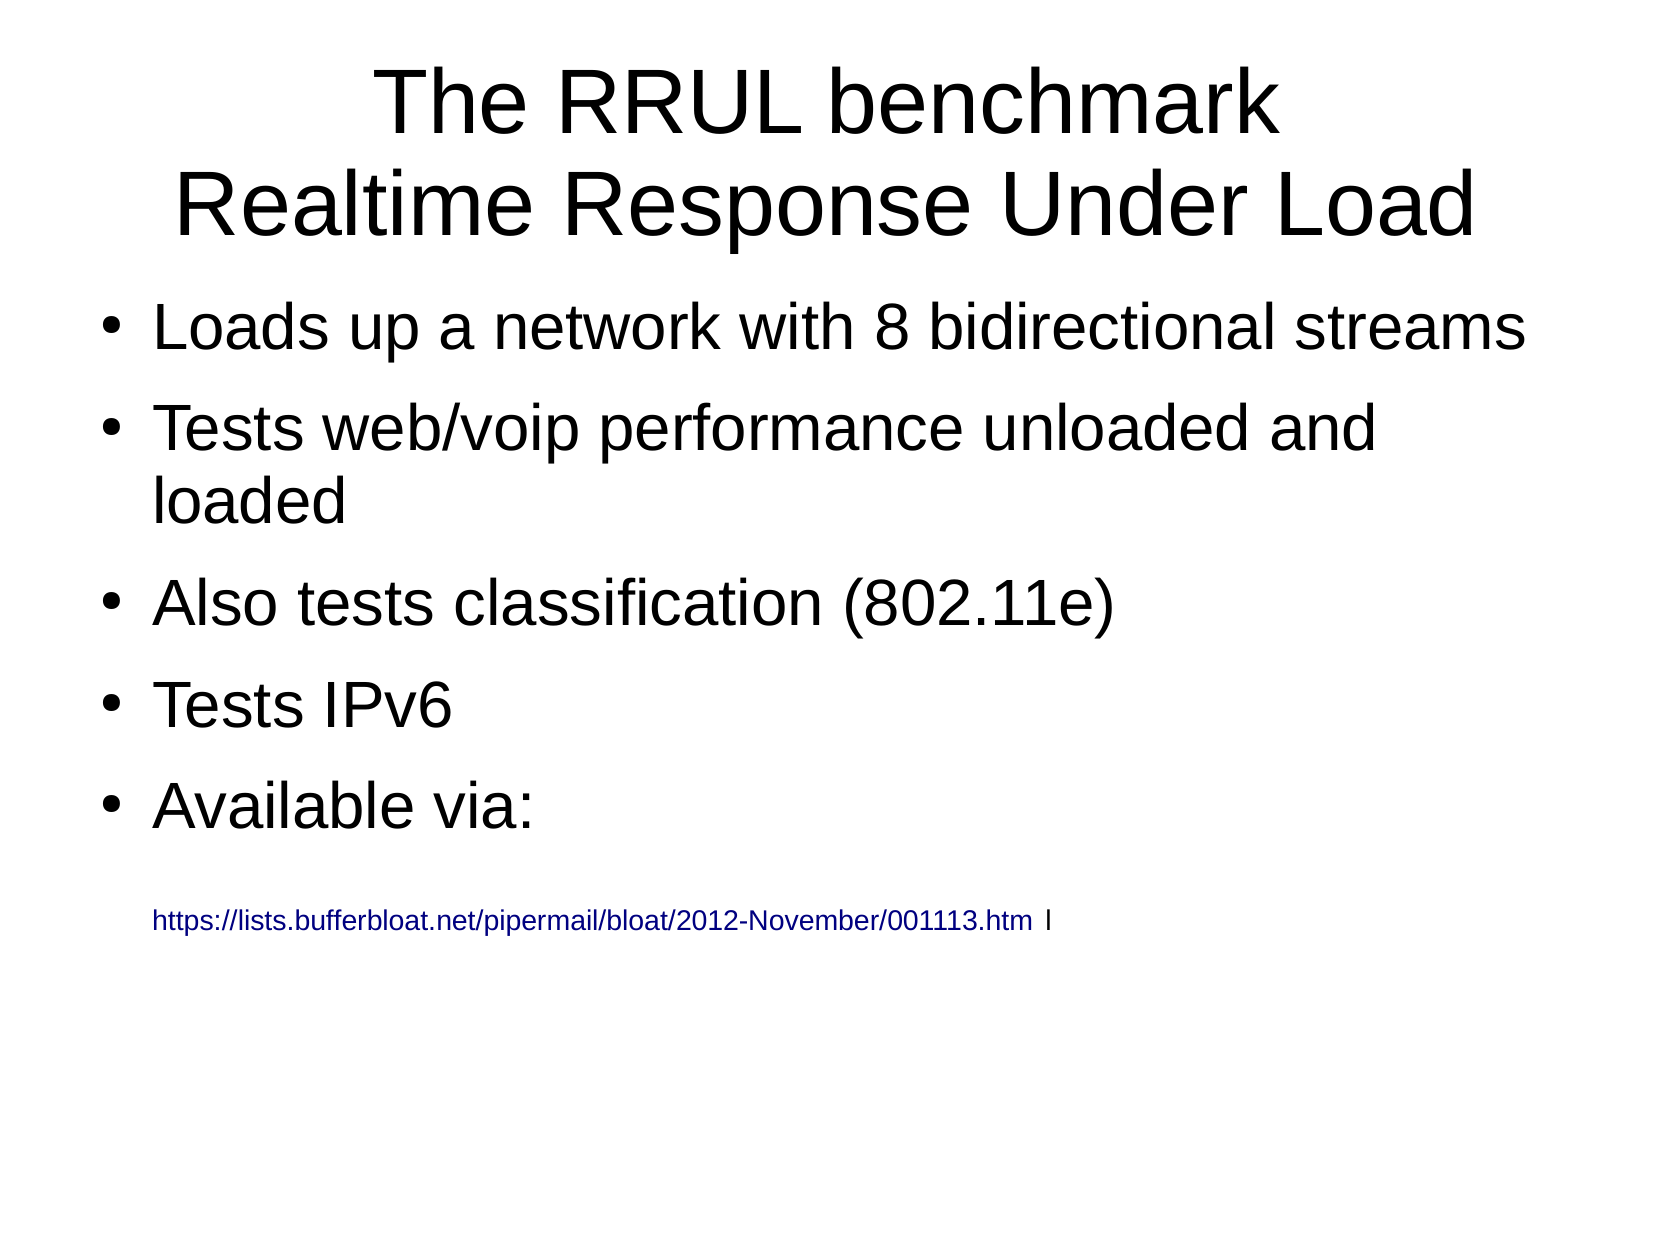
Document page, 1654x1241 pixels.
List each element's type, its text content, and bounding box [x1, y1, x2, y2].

title The RRUL benchmark Realtime Response Under Load [82, 49, 1571, 257]
list Loads up a network with 8 bidirectional streams Tests web/voip performance unloaded and loaded Also tests classification (802.11e) Tests IPv6 Available via: https://lists.bufferbloat.net/pipermail/bloat/2012-November/001113.html [82, 290, 1538, 1010]
